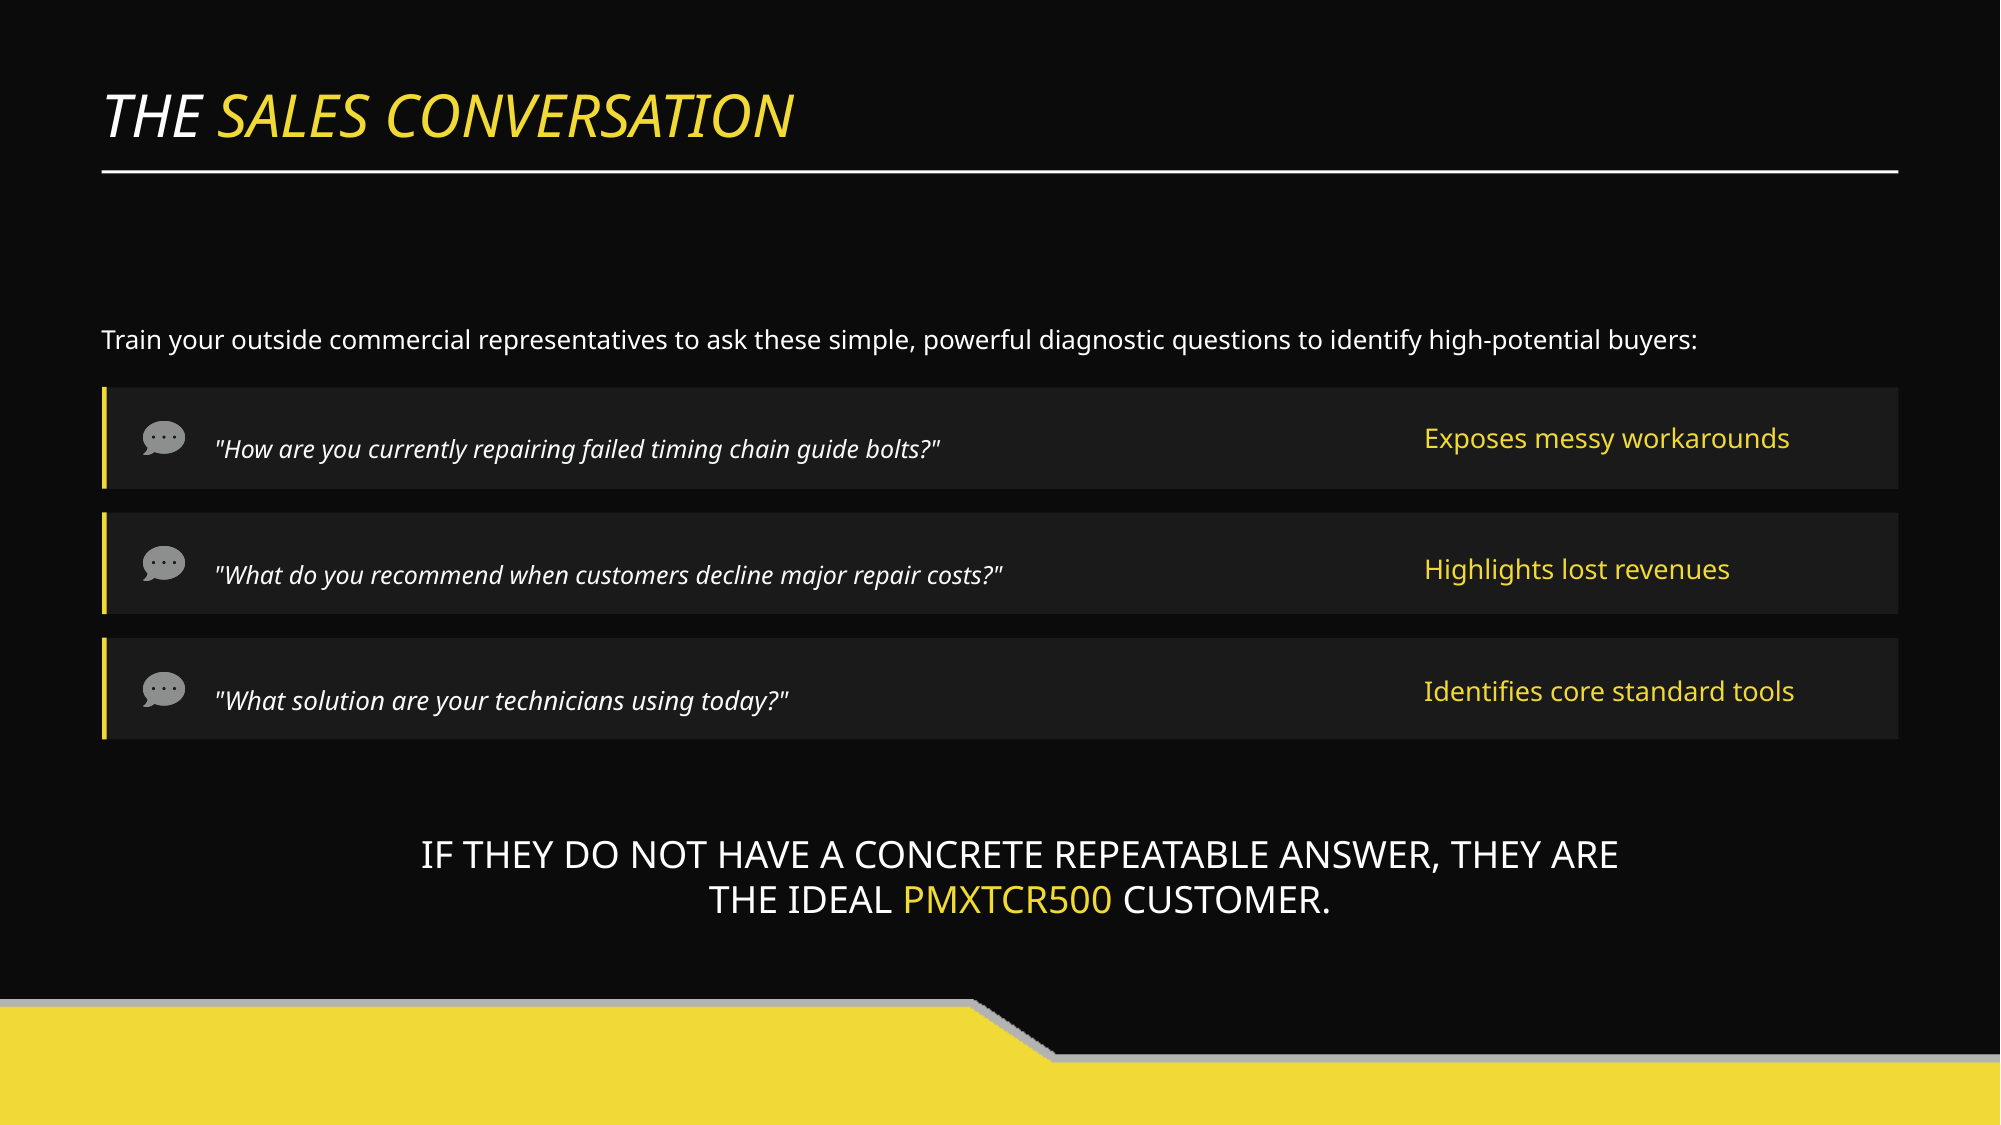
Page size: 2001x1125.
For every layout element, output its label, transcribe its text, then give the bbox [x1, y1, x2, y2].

text_box THE SALES CONVERSATION [101, 78, 1989, 150]
text_box [101, 386, 1899, 489]
picture [143, 421, 185, 455]
text_box [101, 512, 1899, 615]
picture [143, 546, 185, 581]
picture [0, 999, 2000, 1125]
text_box Identifies core standard tools [1424, 674, 1874, 738]
text_box "How are you currently repairing failed timing chain guide bolts?" [214, 421, 1424, 464]
text_box IF THEY DO NOT HAVE A CONCRETE REPEATABLE ANSWER, THEY ARE THE IDEAL PMXTCR500 CUSTOMER. [383, 831, 1657, 922]
text_box Train your outside commercial representatives to ask these simple, powerful diagnostic questions to identify high-potential buyers: [101, 308, 1899, 355]
text_box [101, 637, 1899, 740]
text_box Highlights lost revenues [1424, 552, 1864, 616]
text_box "What do you recommend when customers decline major repair costs?" [214, 547, 1461, 590]
picture [143, 672, 185, 707]
text_box "What solution are your technicians using today?" [214, 672, 1379, 717]
text_box [101, 170, 1899, 174]
text_box Exposes messy workarounds [1424, 421, 1864, 486]
